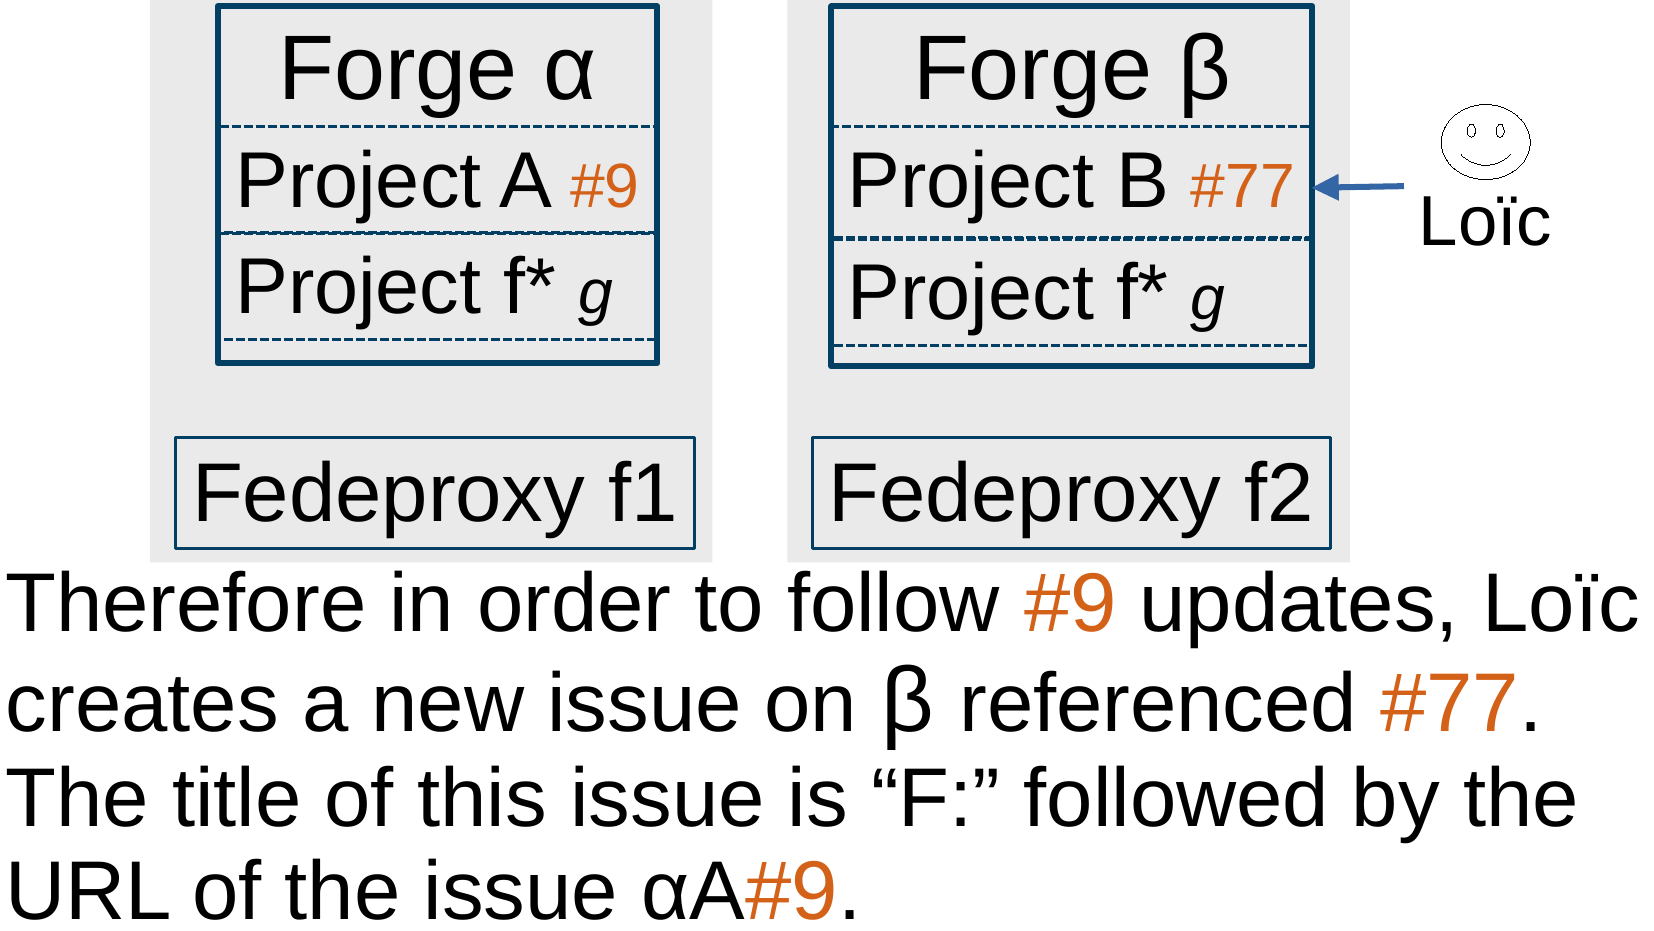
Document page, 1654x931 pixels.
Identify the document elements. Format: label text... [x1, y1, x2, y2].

title Therefore in order to follow #9 updates, Loïc creates a new issue on β referenced #77. The title of this issue is “F:” followed by the URL of the issue αA#9. [5, 555, 1654, 931]
text_box Project B #77 [831, 126, 1312, 238]
text_box Forge α [217, 6, 658, 364]
text_box [787, 0, 1350, 555]
text_box [149, 0, 713, 555]
text_box Forge β [831, 6, 1313, 126]
text_box Project f* g [831, 238, 1313, 346]
text_box Loïc [1403, 174, 1568, 268]
text_box Fedeproxy f1 [175, 437, 695, 549]
text_box Forge β [831, 346, 1313, 367]
text_box Project f* g [219, 233, 656, 340]
text_box Project A #9 [219, 126, 657, 233]
text_box Fedeproxy f2 [812, 437, 1331, 549]
